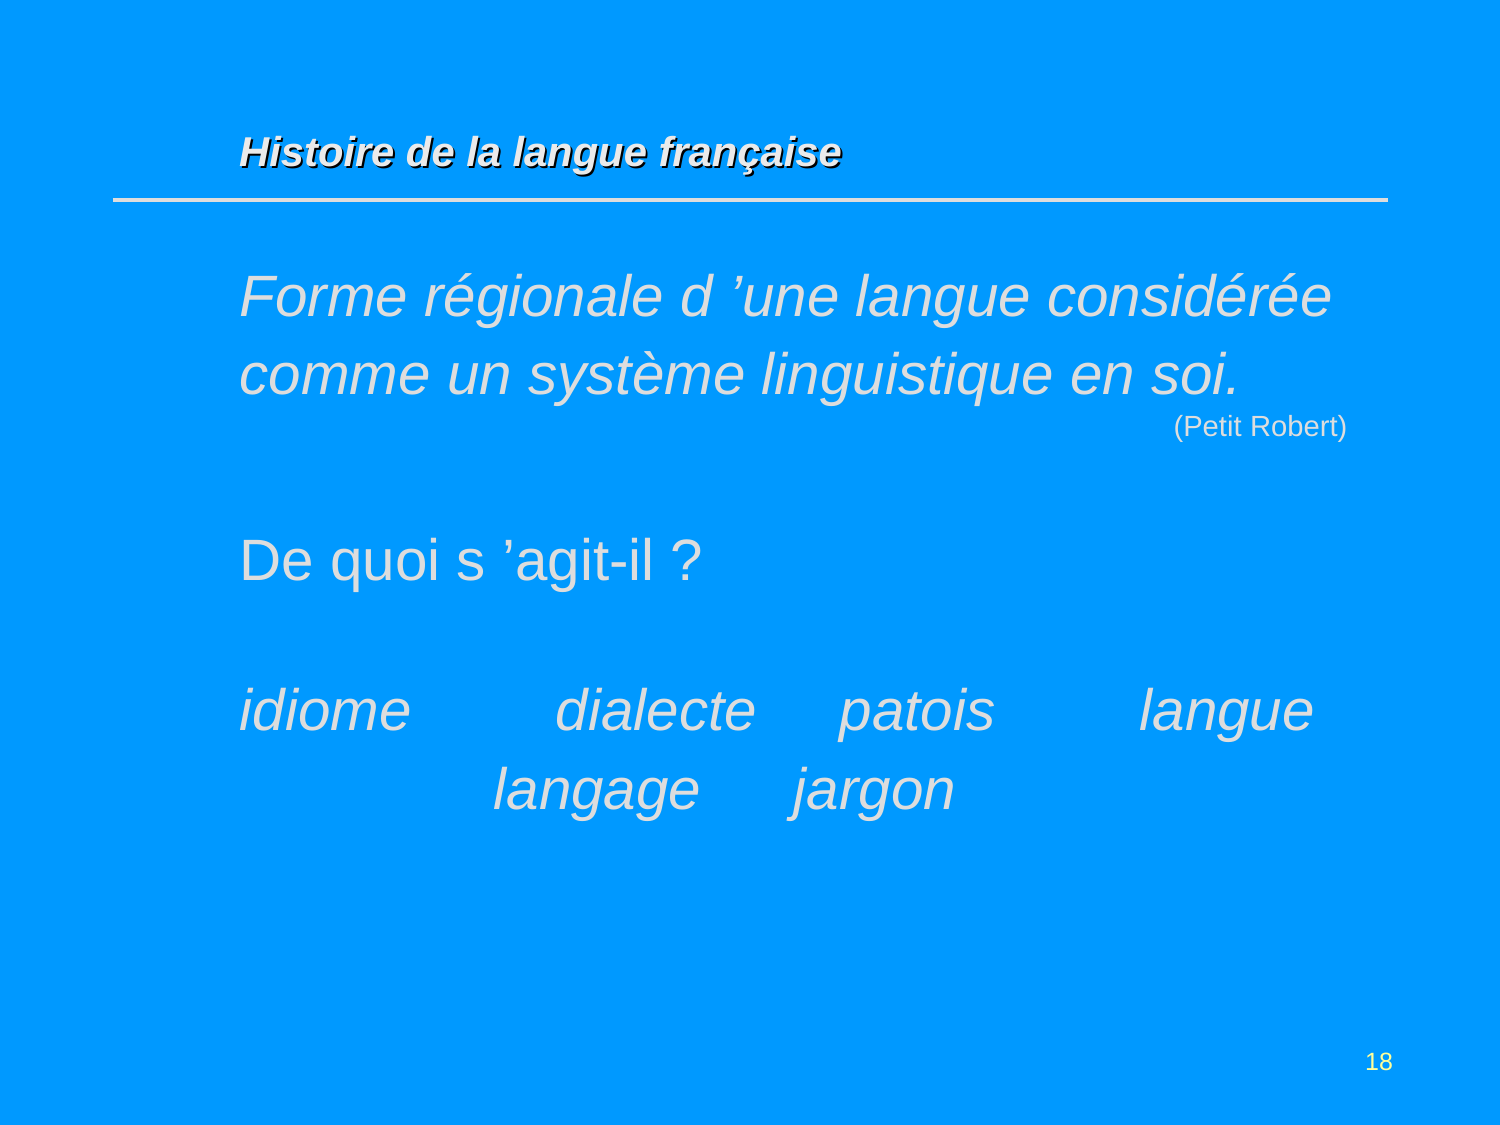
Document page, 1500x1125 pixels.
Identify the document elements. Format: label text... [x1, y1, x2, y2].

text_box Forme régionale d ’une langue considérée comme un système linguistique en soi. (Petit Robert) De quoi s ’agit-il ? idiome dialecte patois langue langage jargon [225, 249, 1363, 831]
text_box Histoire de la langue française [224, 116, 858, 183]
